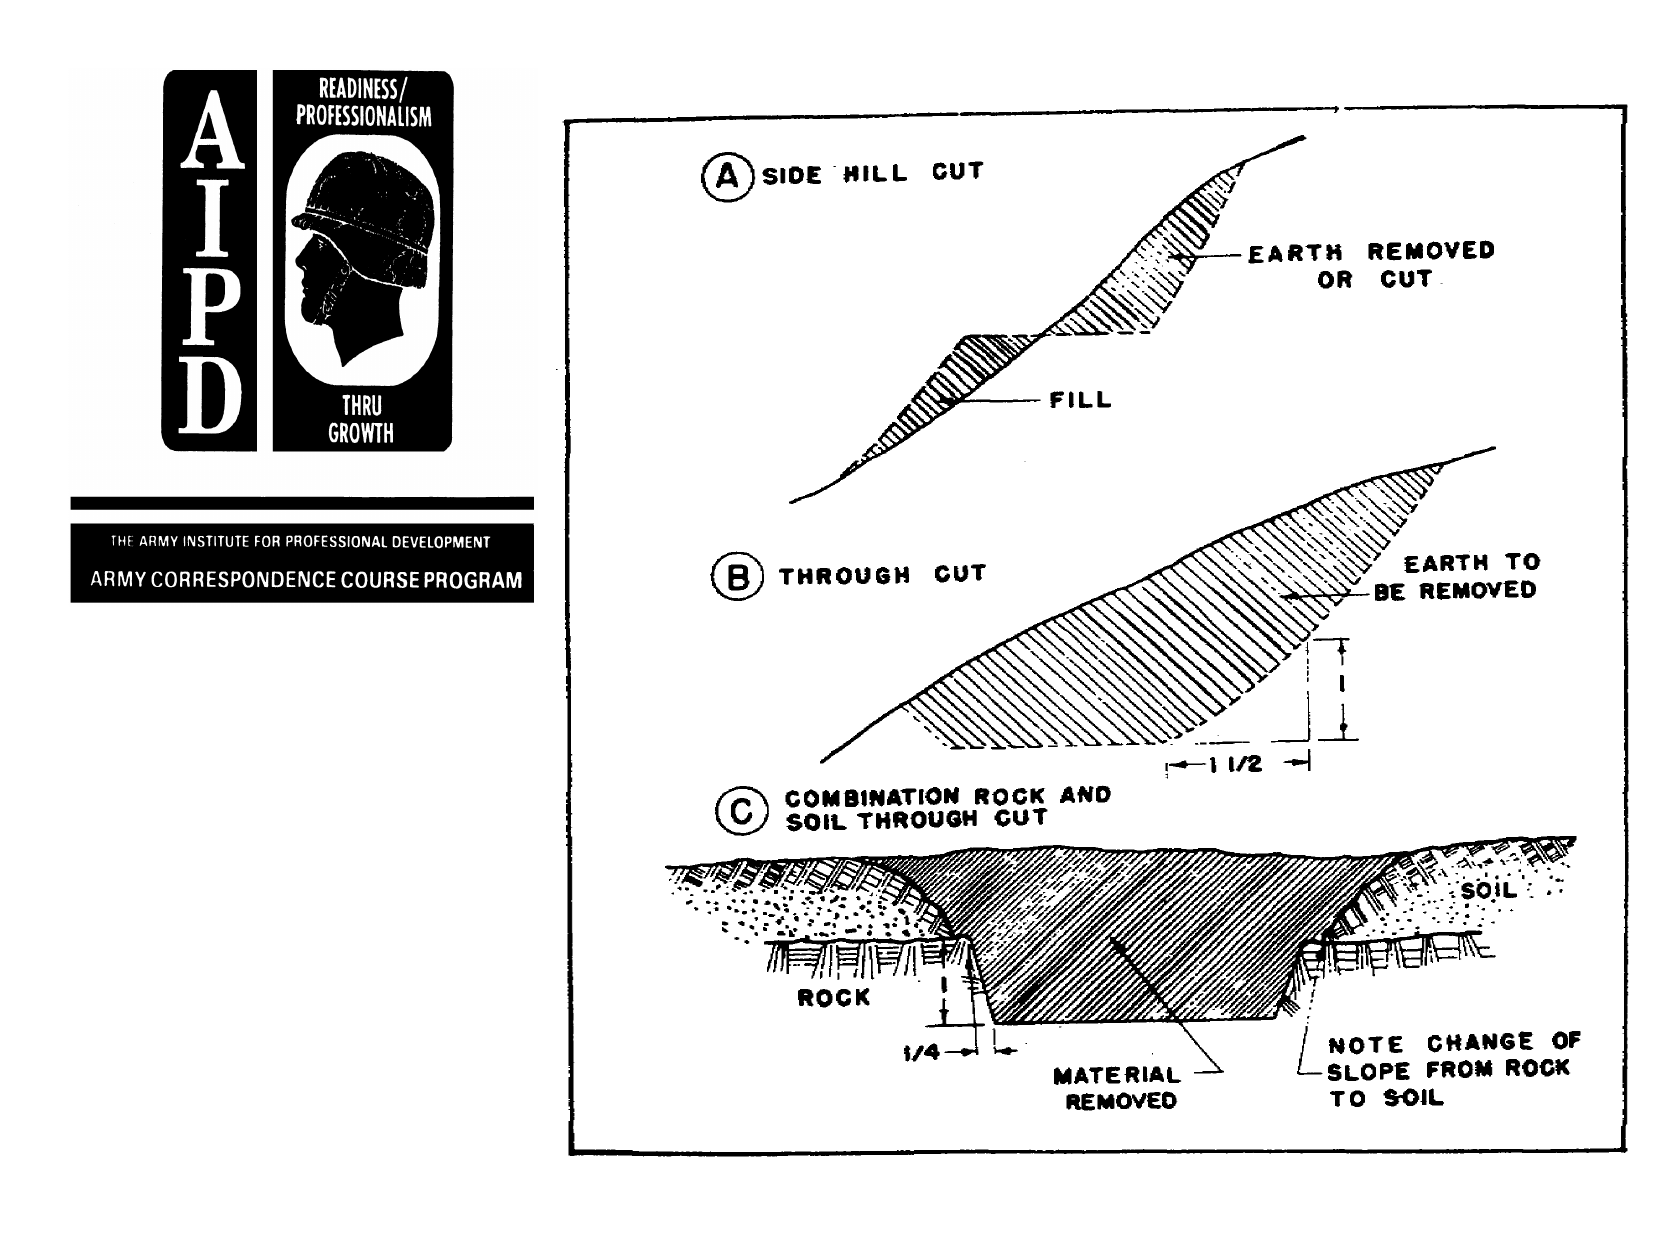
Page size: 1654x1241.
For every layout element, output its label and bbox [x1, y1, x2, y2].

picture [551, 93, 1654, 1168]
picture [68, 68, 538, 607]
